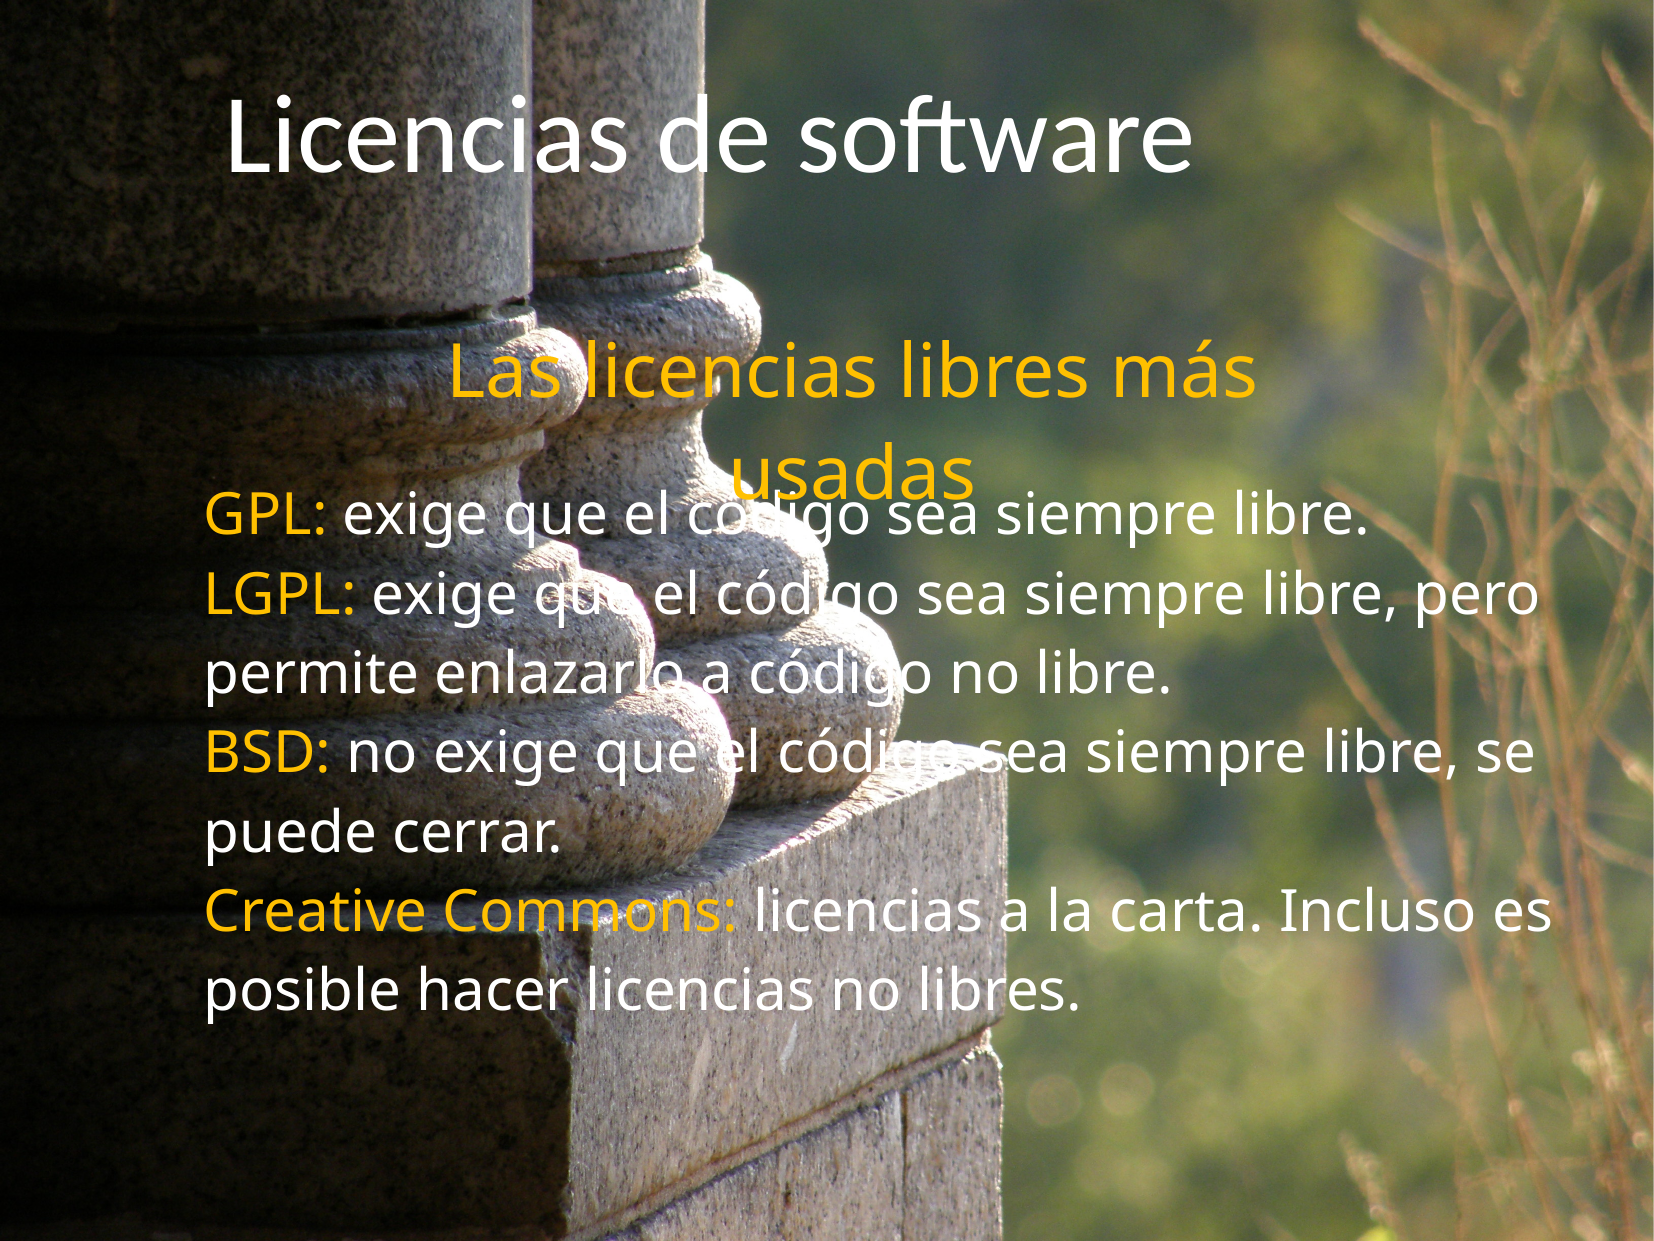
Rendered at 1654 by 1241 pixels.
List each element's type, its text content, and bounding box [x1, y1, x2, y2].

text_box GPL: exige que el código sea siempre libre. LGPL: exige que el código sea siempre libre, pero permite enlazarlo a código no libre. BSD: no exige que el código sea siempre libre, se puede cerrar. Creative Commons: licencias a la carta. Incluso es posible hacer licencias no libres. [188, 465, 1628, 1036]
text_box Las licencias libres más usadas [308, 309, 1397, 414]
text_box Licencias de software [209, 80, 1456, 208]
picture [0, 0, 1654, 1241]
